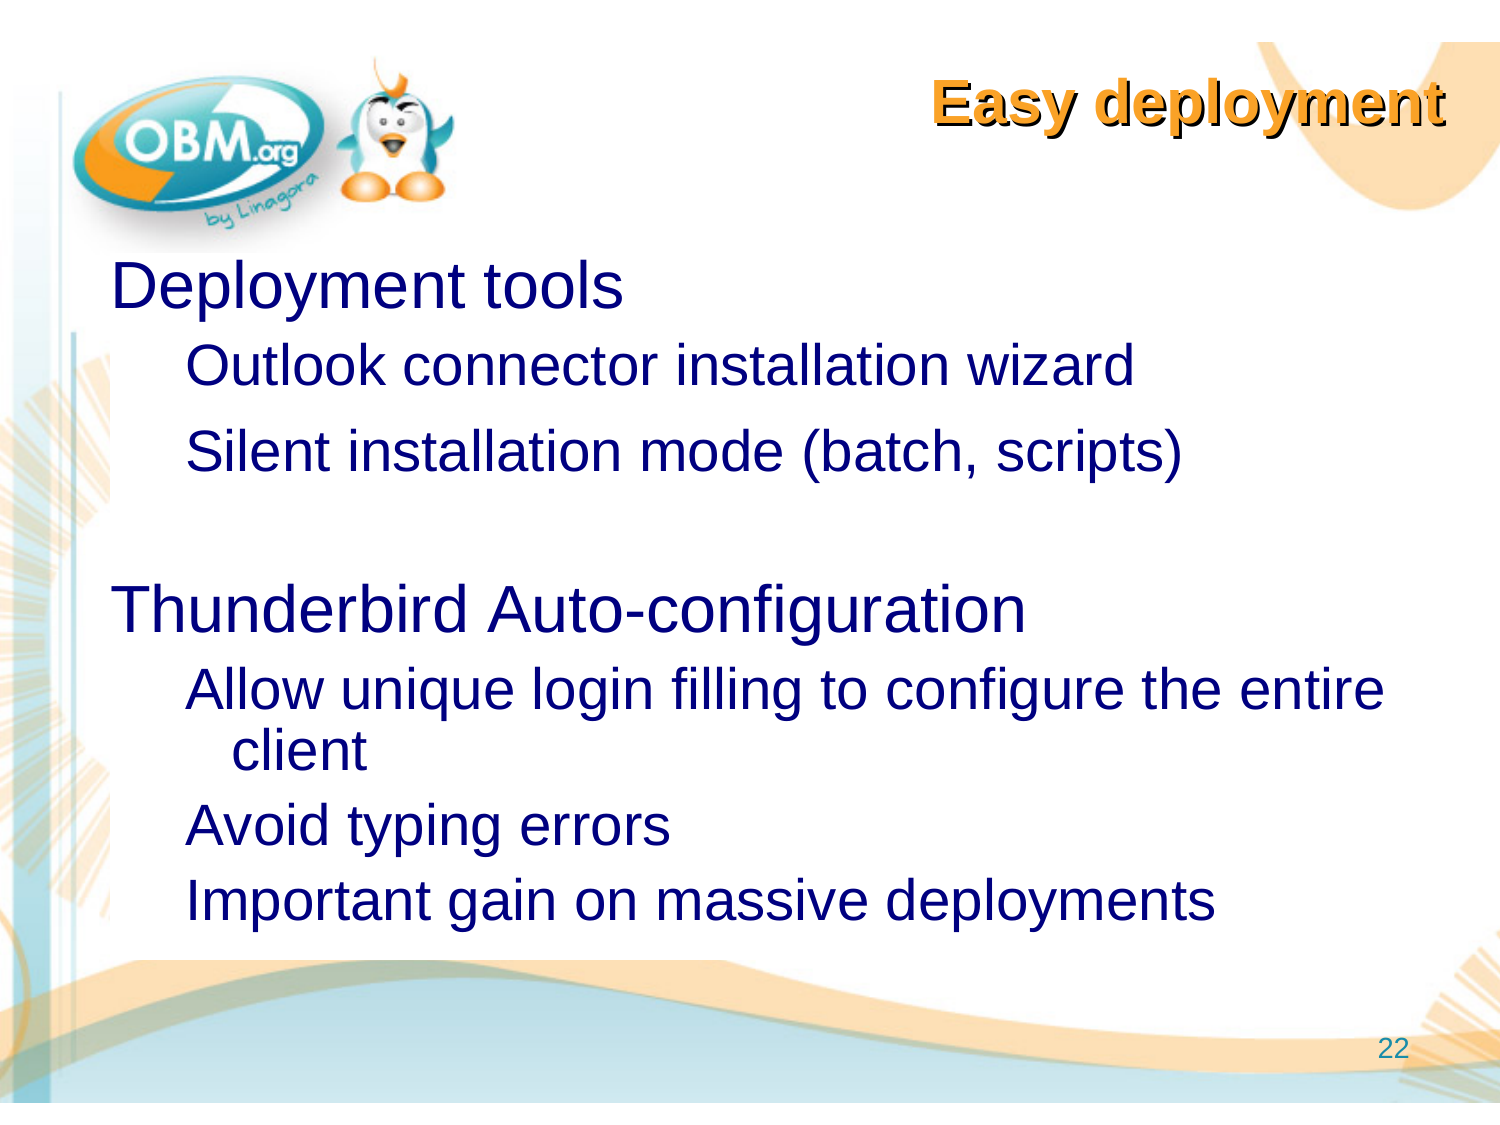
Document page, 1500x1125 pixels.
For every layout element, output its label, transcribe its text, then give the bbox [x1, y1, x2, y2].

list Deployment tools Outlook connector installation wizard Silent installation mode (batch, scripts)‏ Thunderbird Auto-configuration Allow unique login filling to configure the entire client Avoid typing errors Important gain on massive deployments [110, 253, 1392, 960]
title Easy deployment [408, 59, 1445, 149]
picture [0, 42, 1500, 1103]
